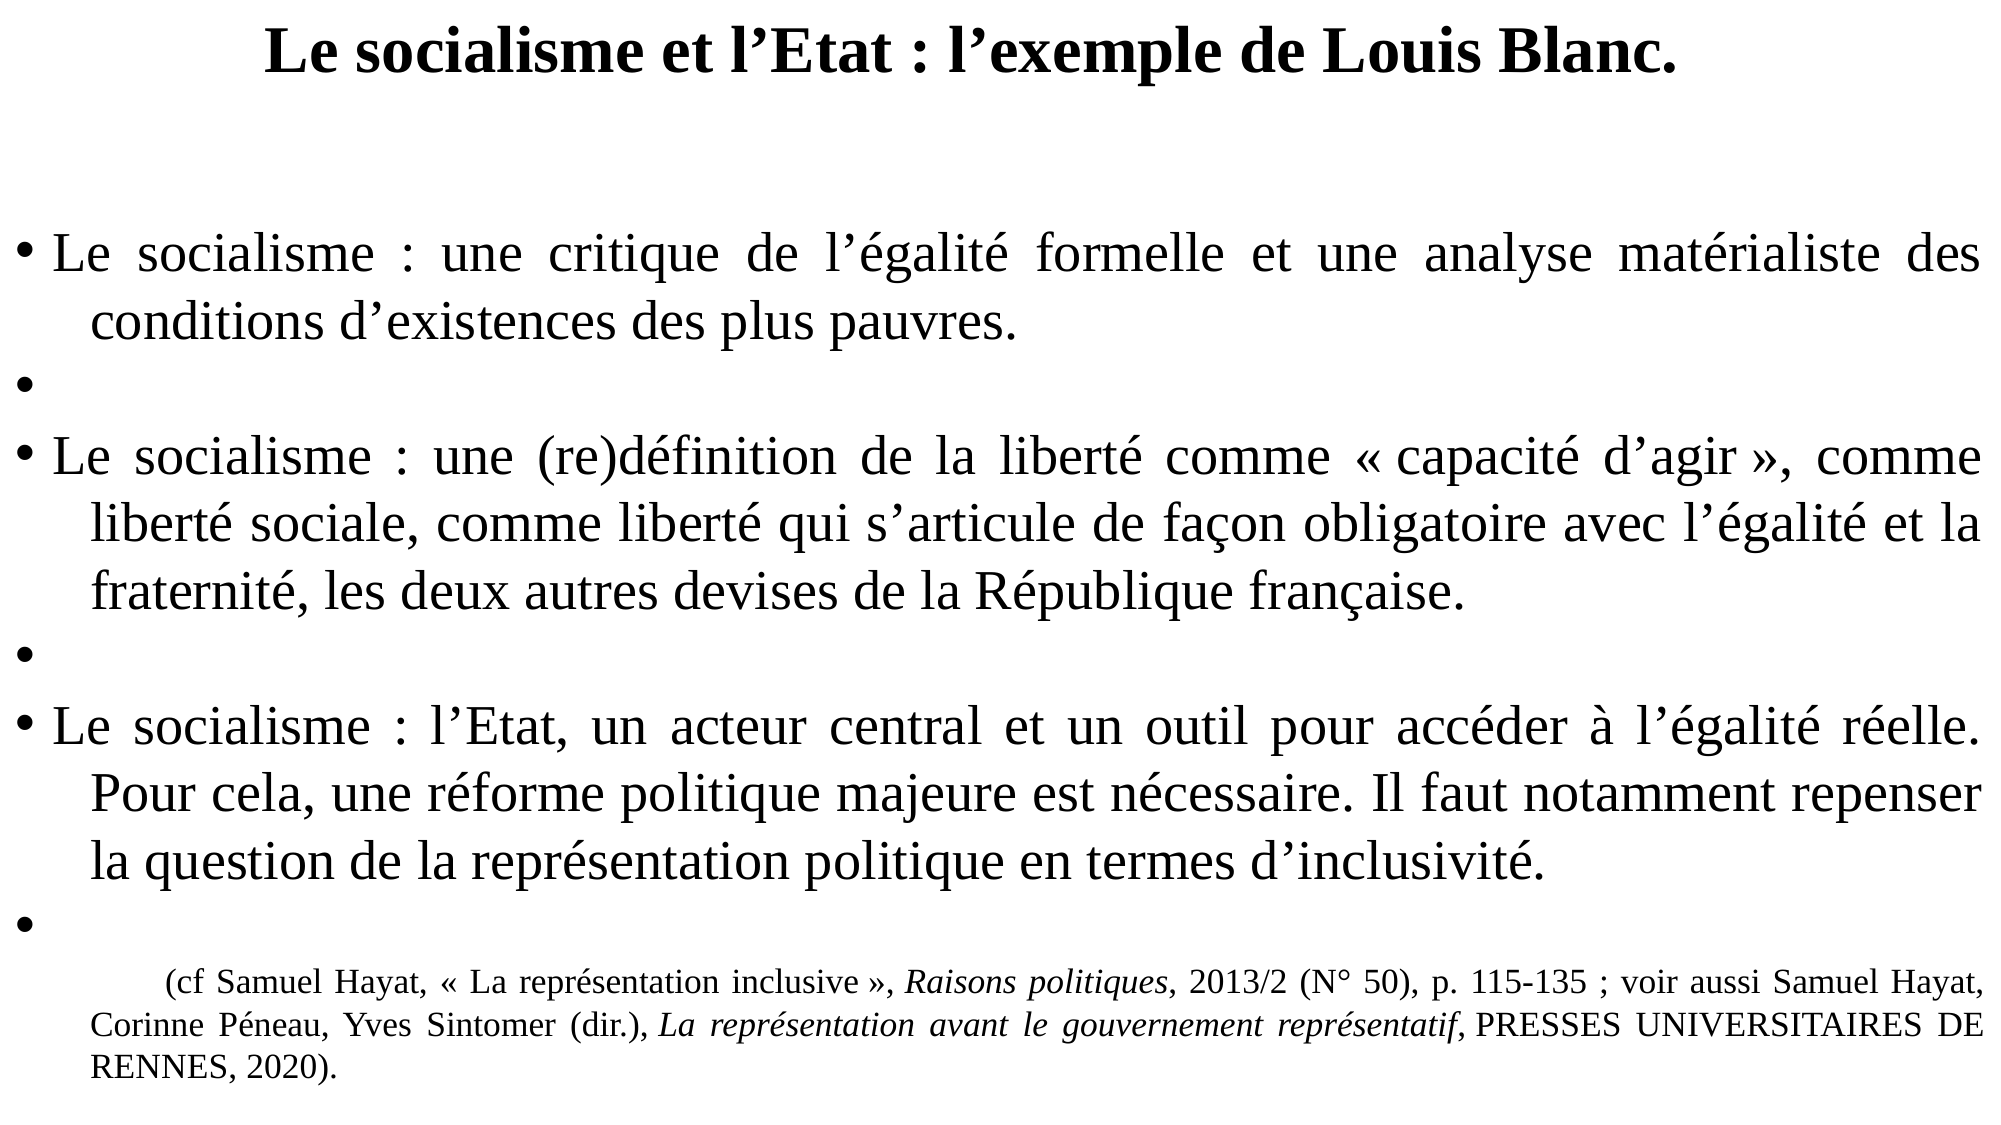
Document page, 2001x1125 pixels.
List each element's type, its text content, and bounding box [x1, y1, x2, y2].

title Le socialisme et l’Etat : l’exemple de Louis Blanc. [249, 0, 1750, 102]
list Le socialisme : une critique de l’égalité formelle et une analyse matérialiste des conditions d’existences des plus pauvres. Le socialisme : une (re)définition de la liberté comme « capacité d’agir », comme liberté sociale, comme liberté qui s’articule de façon obligatoire avec l’égalité et la fraternité, les deux autres devises de la République française. Le socialisme : l’Etat, un acteur central et un outil pour accéder à l’égalité réelle. Pour cela, une réforme politique majeure est nécessaire. Il faut notamment repenser la question de la représentation politique en termes d’inclusivité. (cf Samuel Hayat, « La représentation inclusive », Raisons politiques, 2013/2 (N° 50), p. 115-135 ; voir aussi Samuel Hayat, Corinne Péneau, Yves Sintomer (dir.), La représentation avant le gouvernement représentatif, Presses universitaires de Rennes, 2020). [0, 208, 2000, 1125]
